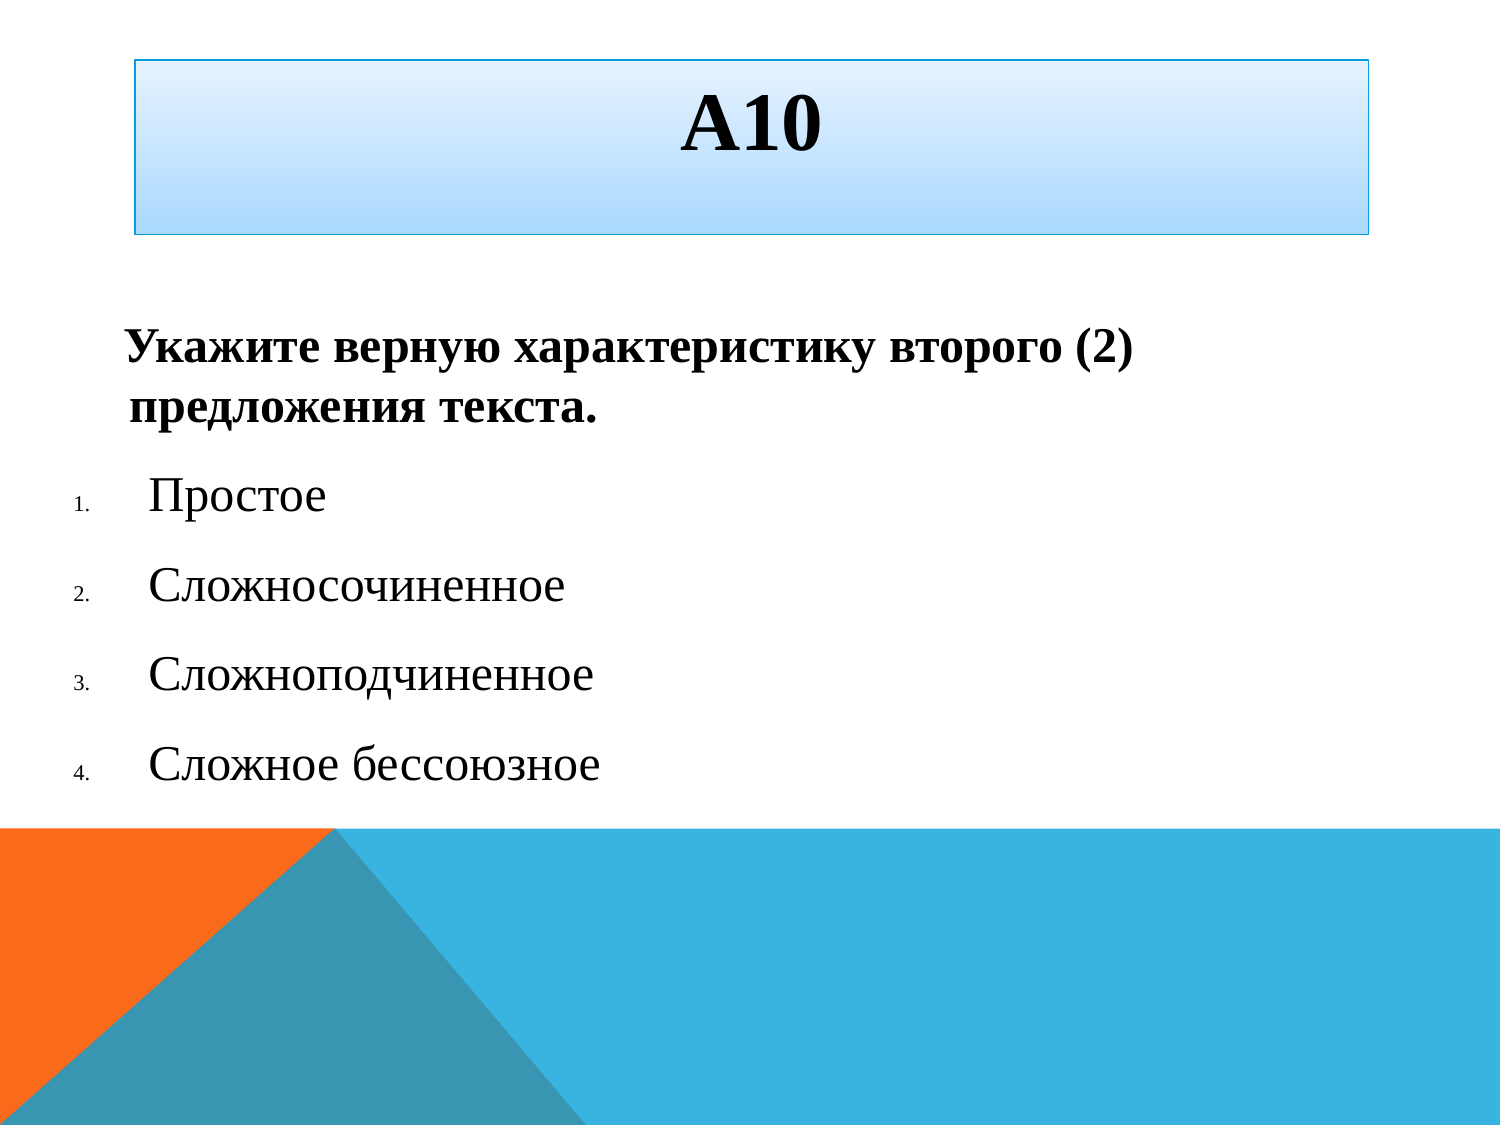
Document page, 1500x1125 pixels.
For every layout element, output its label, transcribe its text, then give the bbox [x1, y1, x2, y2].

title А10 [135, 60, 1369, 235]
list Укажите верную характеристику второго (2) предложения текста. Простое Сложносочиненное Сложноподчиненное Сложное бессоюзное [58, 304, 1442, 768]
